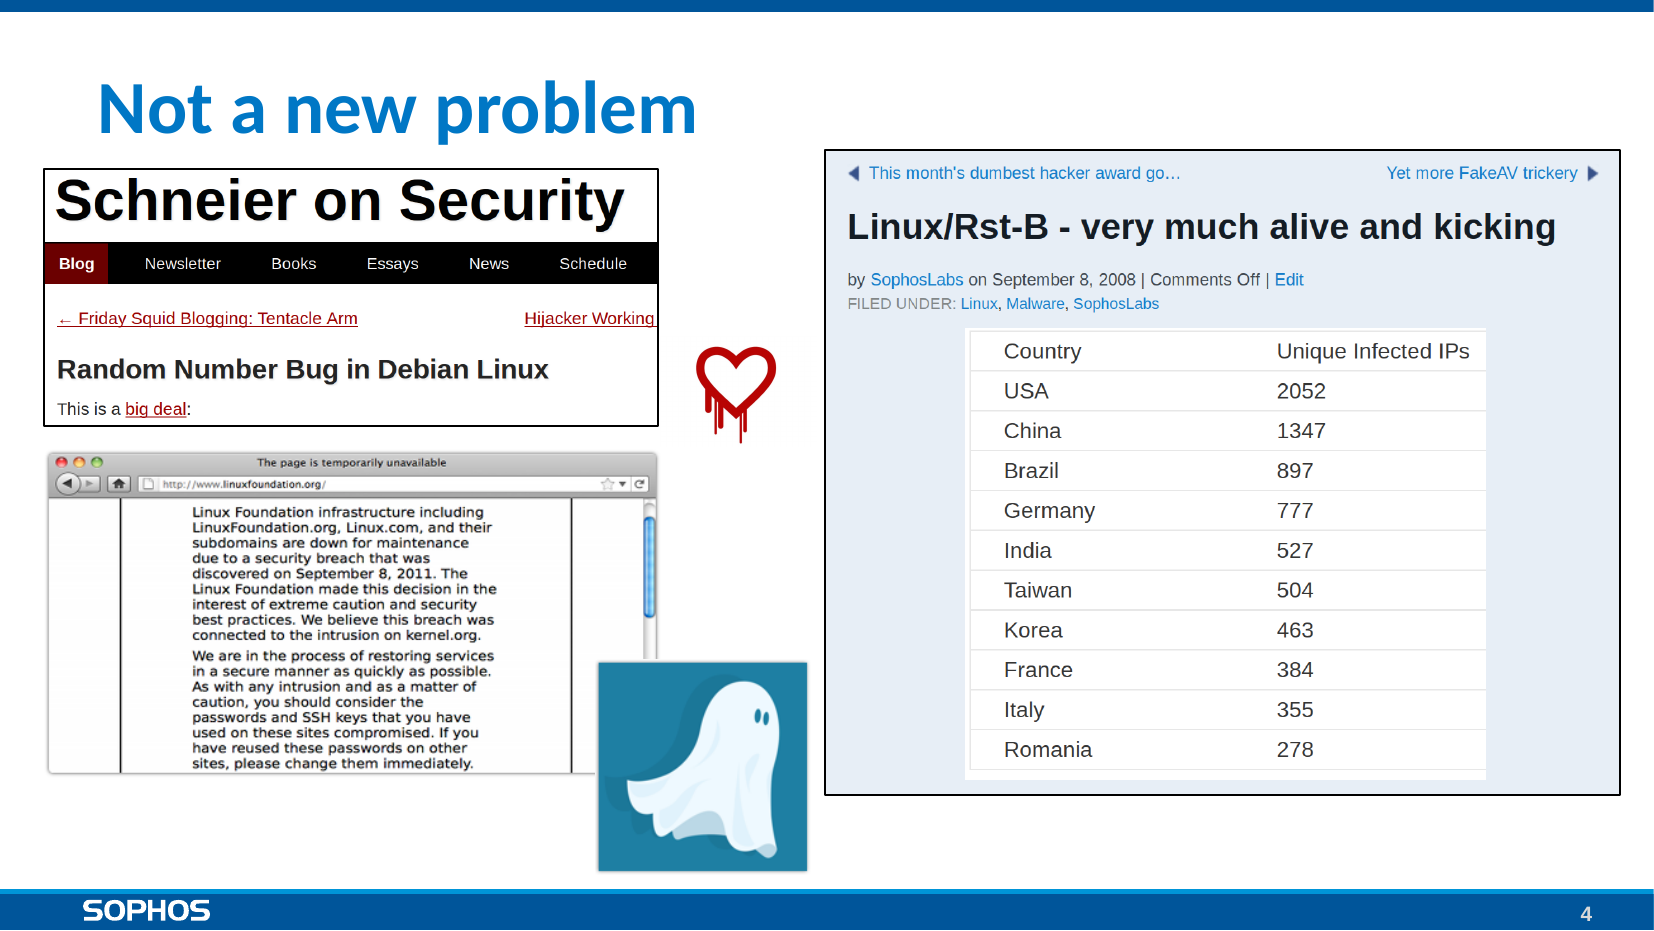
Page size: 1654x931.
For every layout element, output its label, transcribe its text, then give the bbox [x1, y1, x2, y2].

picture [965, 328, 1486, 781]
picture [44, 449, 811, 875]
title Not a new problem [82, 37, 1571, 170]
text_box [825, 150, 1621, 796]
picture [45, 169, 658, 426]
picture [660, 336, 817, 447]
